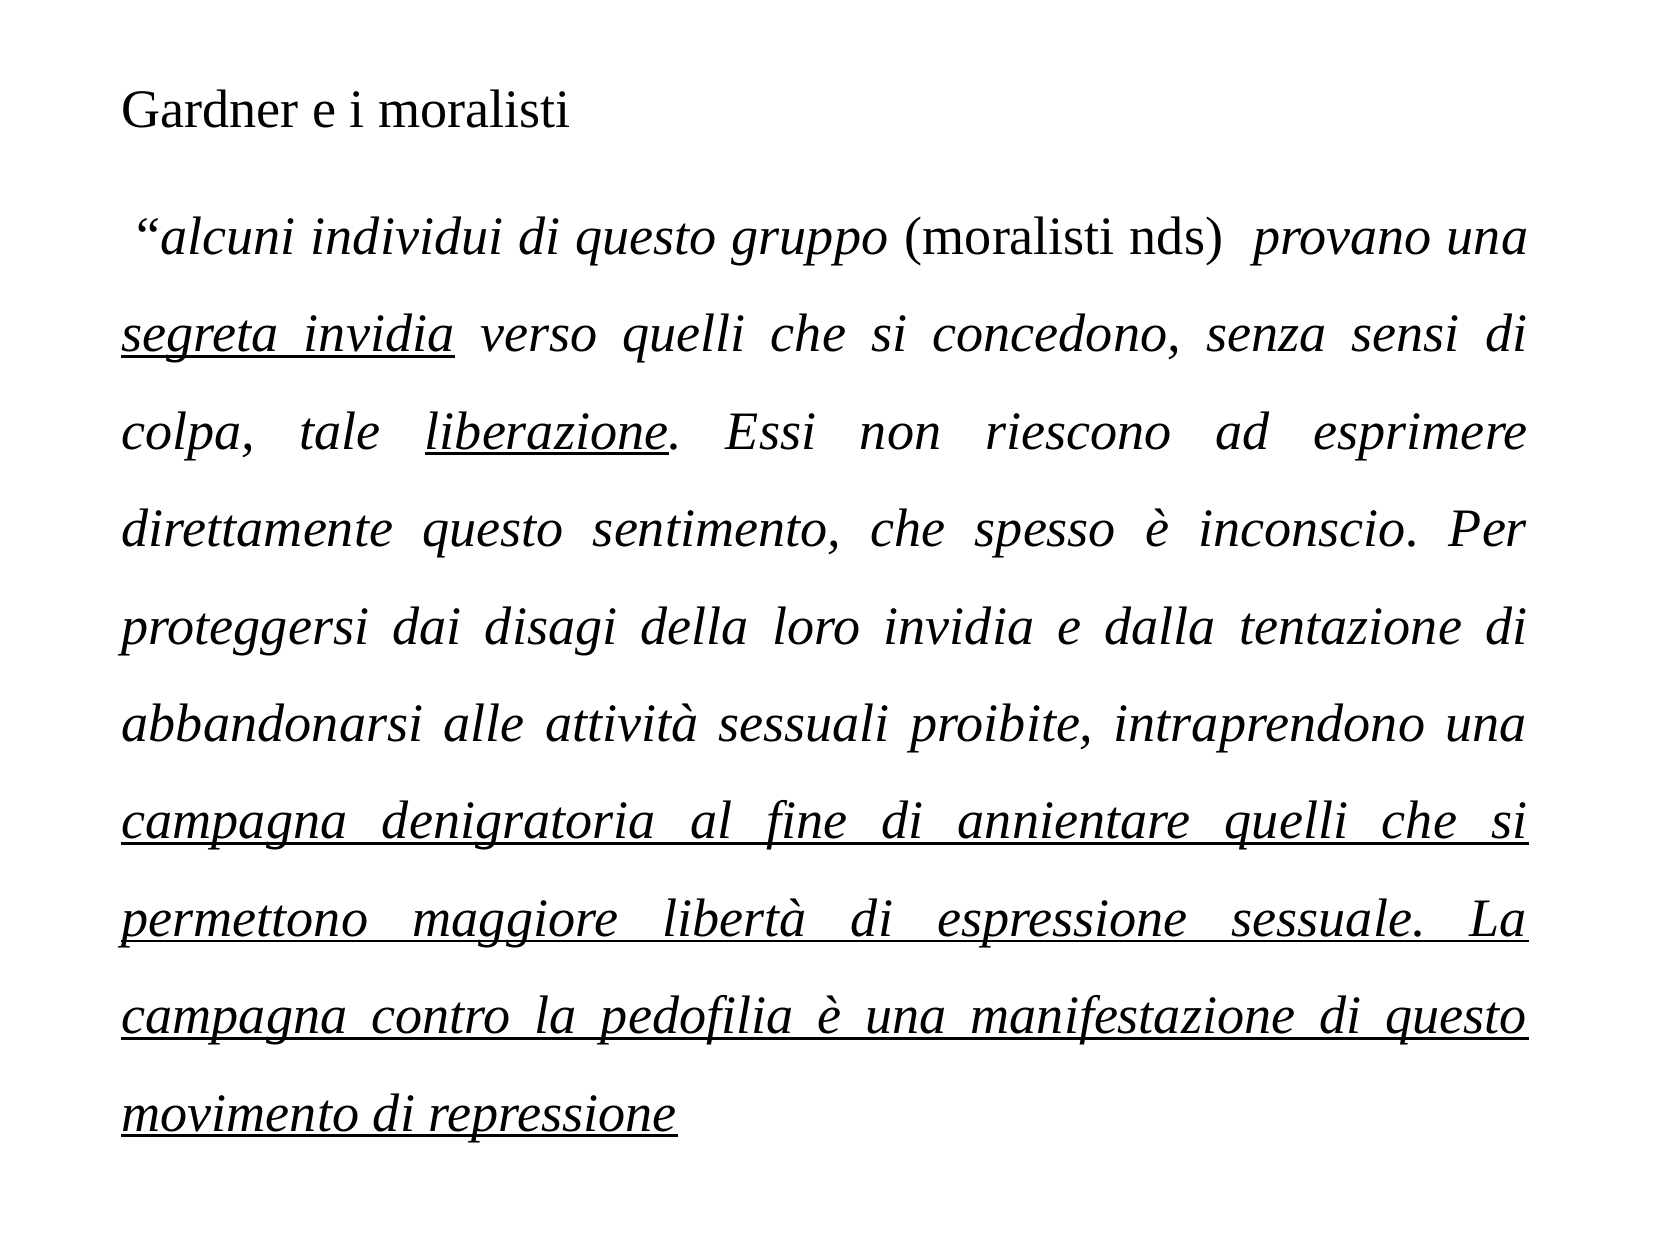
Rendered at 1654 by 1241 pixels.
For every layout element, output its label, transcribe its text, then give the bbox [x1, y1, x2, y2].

subtitle Gardner e i moralisti “alcuni individui di questo gruppo (moralisti nds) provano una segreta invidia verso quelli che si concedono, senza sensi di colpa, tale liberazione. Essi non riescono ad esprimere direttamente questo sentimento, che spesso è inconscio. Per proteggersi dai disagi della loro invidia e dalla tentazione di abbandonarsi alle attività sessuali proibite, intraprendono una campagna denigratoria al fine di annientare quelli che si permettono maggiore libertà di espressione sessuale. La campagna contro la pedofilia è una manifestazione di questo movimento di repressione A. Gardner Sex Abuse Isteria ed Creative Therapeutics, op.cit. pag.133 [121, 40, 1534, 1138]
